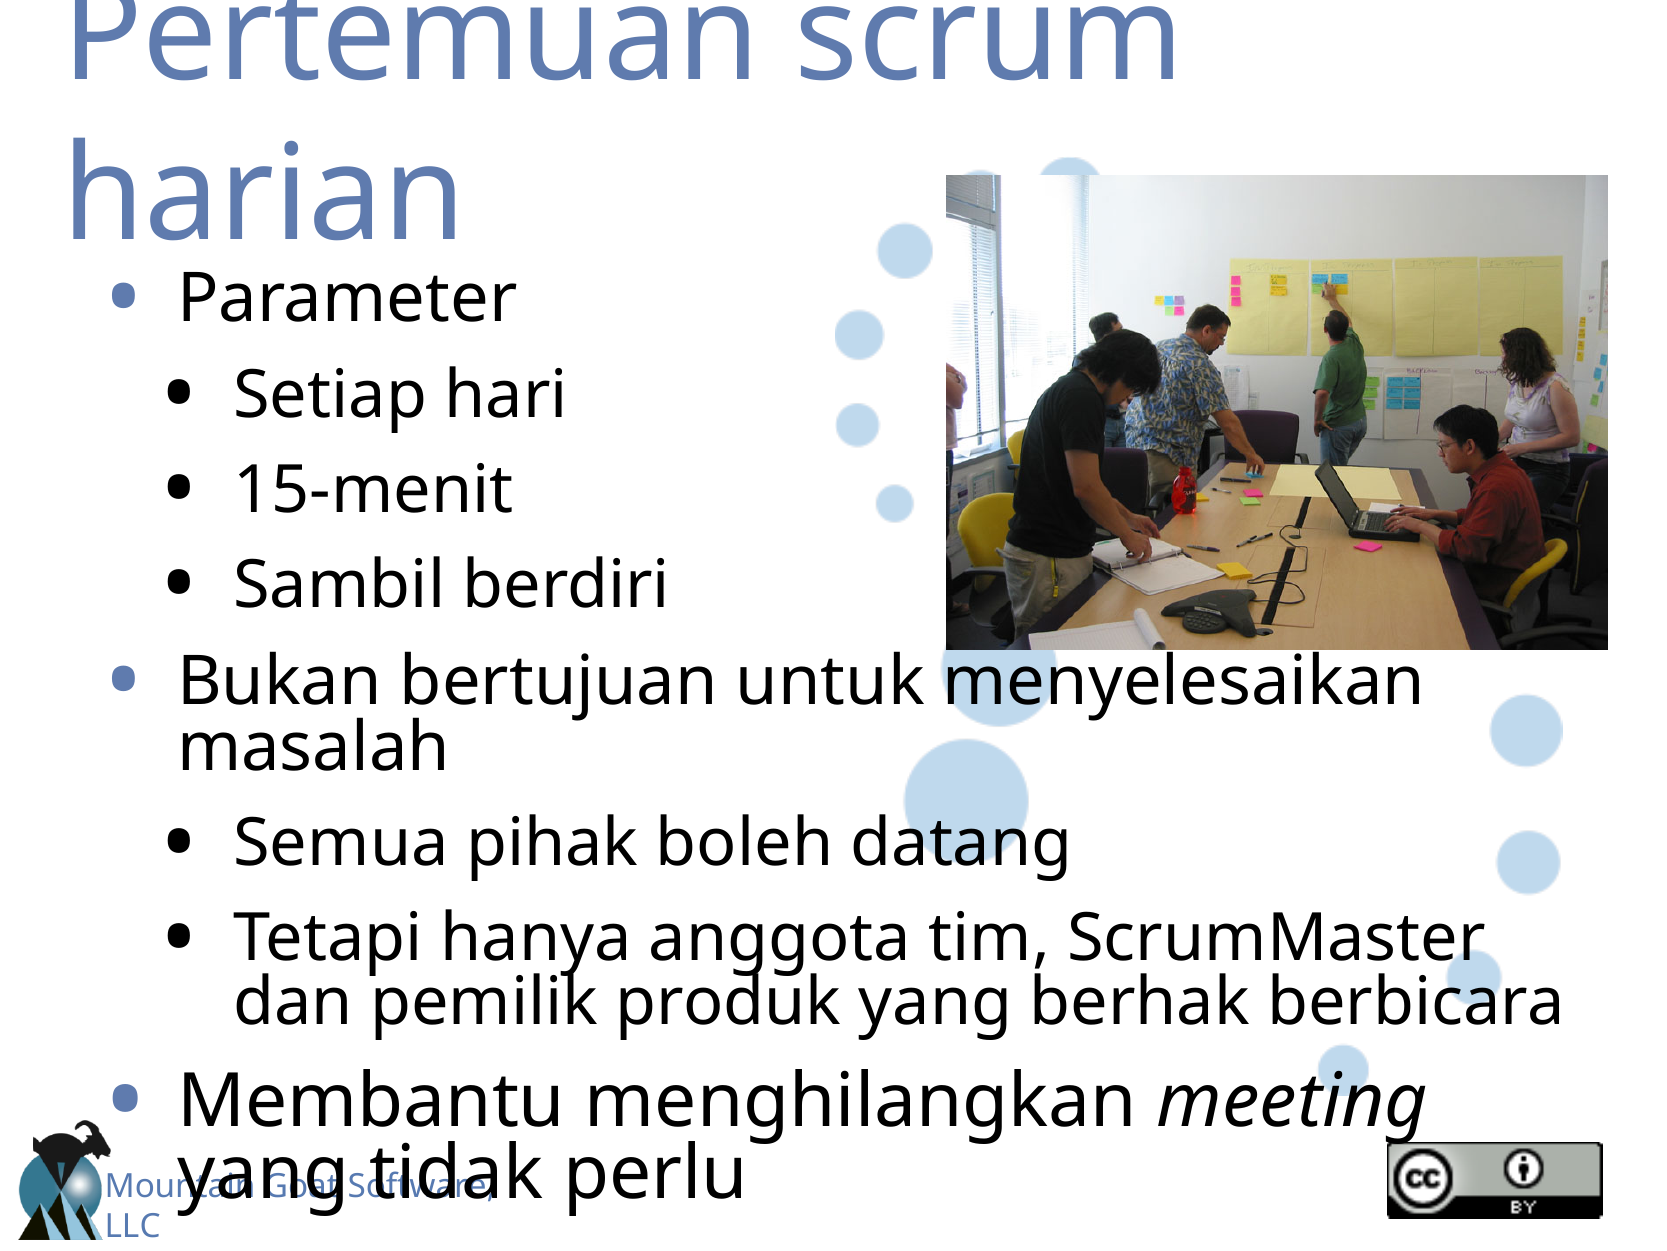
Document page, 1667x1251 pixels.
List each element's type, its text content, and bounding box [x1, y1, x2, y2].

title Pertemuan scrum harian [56, 18, 1609, 194]
picture [18, 1120, 111, 1240]
list Parameter Setiap hari 15-menit Sambil berdiri Bukan bertujuan untuk menyelesaikan masalah Semua pihak boleh datang Tetapi hanya anggota tim, ScrumMaster dan pemilik produk yang berhak berbicara Membantu menghilangkan meeting yang tidak perlu [56, 262, 1609, 1161]
picture [835, 174, 1609, 651]
picture [1387, 1161, 1603, 1219]
